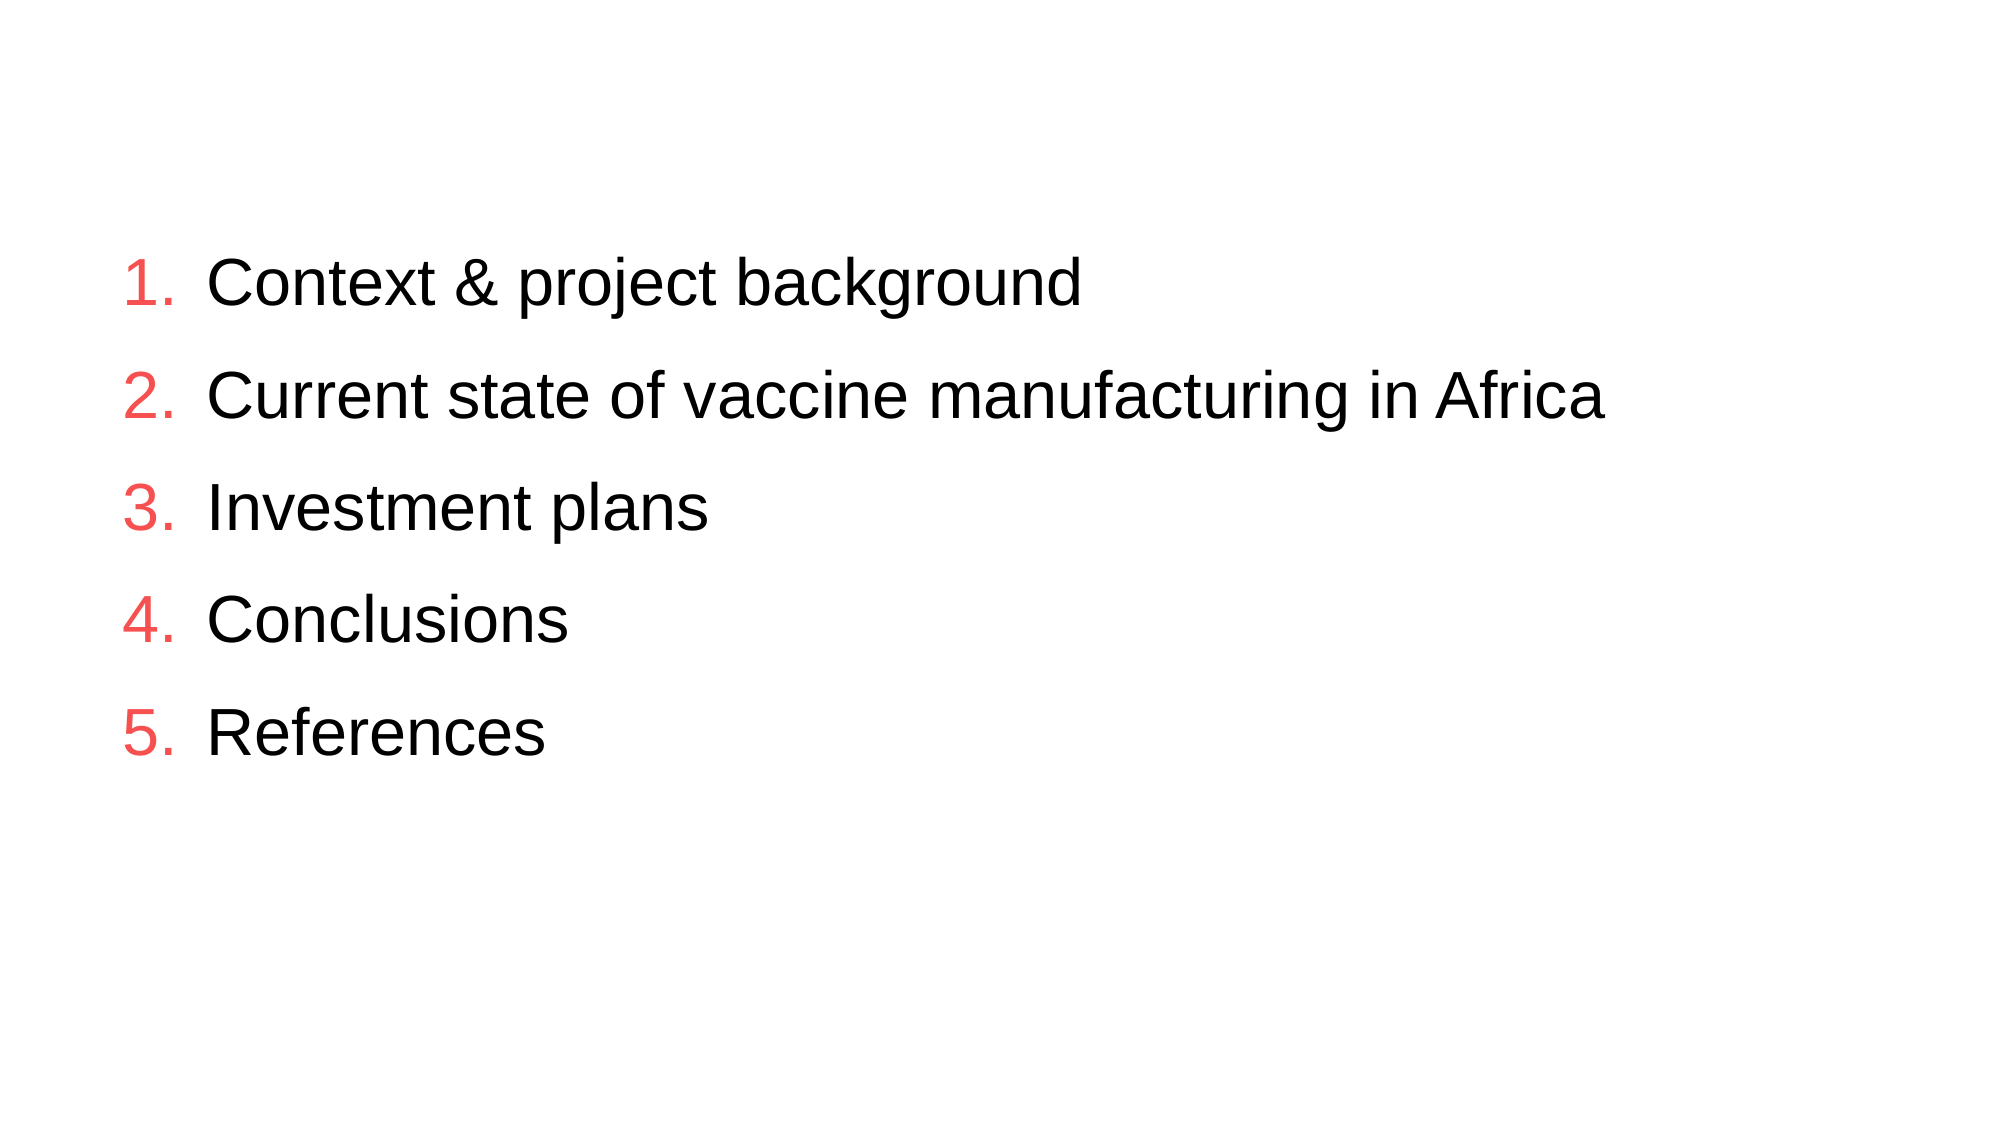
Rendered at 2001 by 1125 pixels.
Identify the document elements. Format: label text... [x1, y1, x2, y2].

list Context & project background Current state of vaccine manufacturing in Africa Investment plans Conclusions References [122, 245, 1878, 820]
